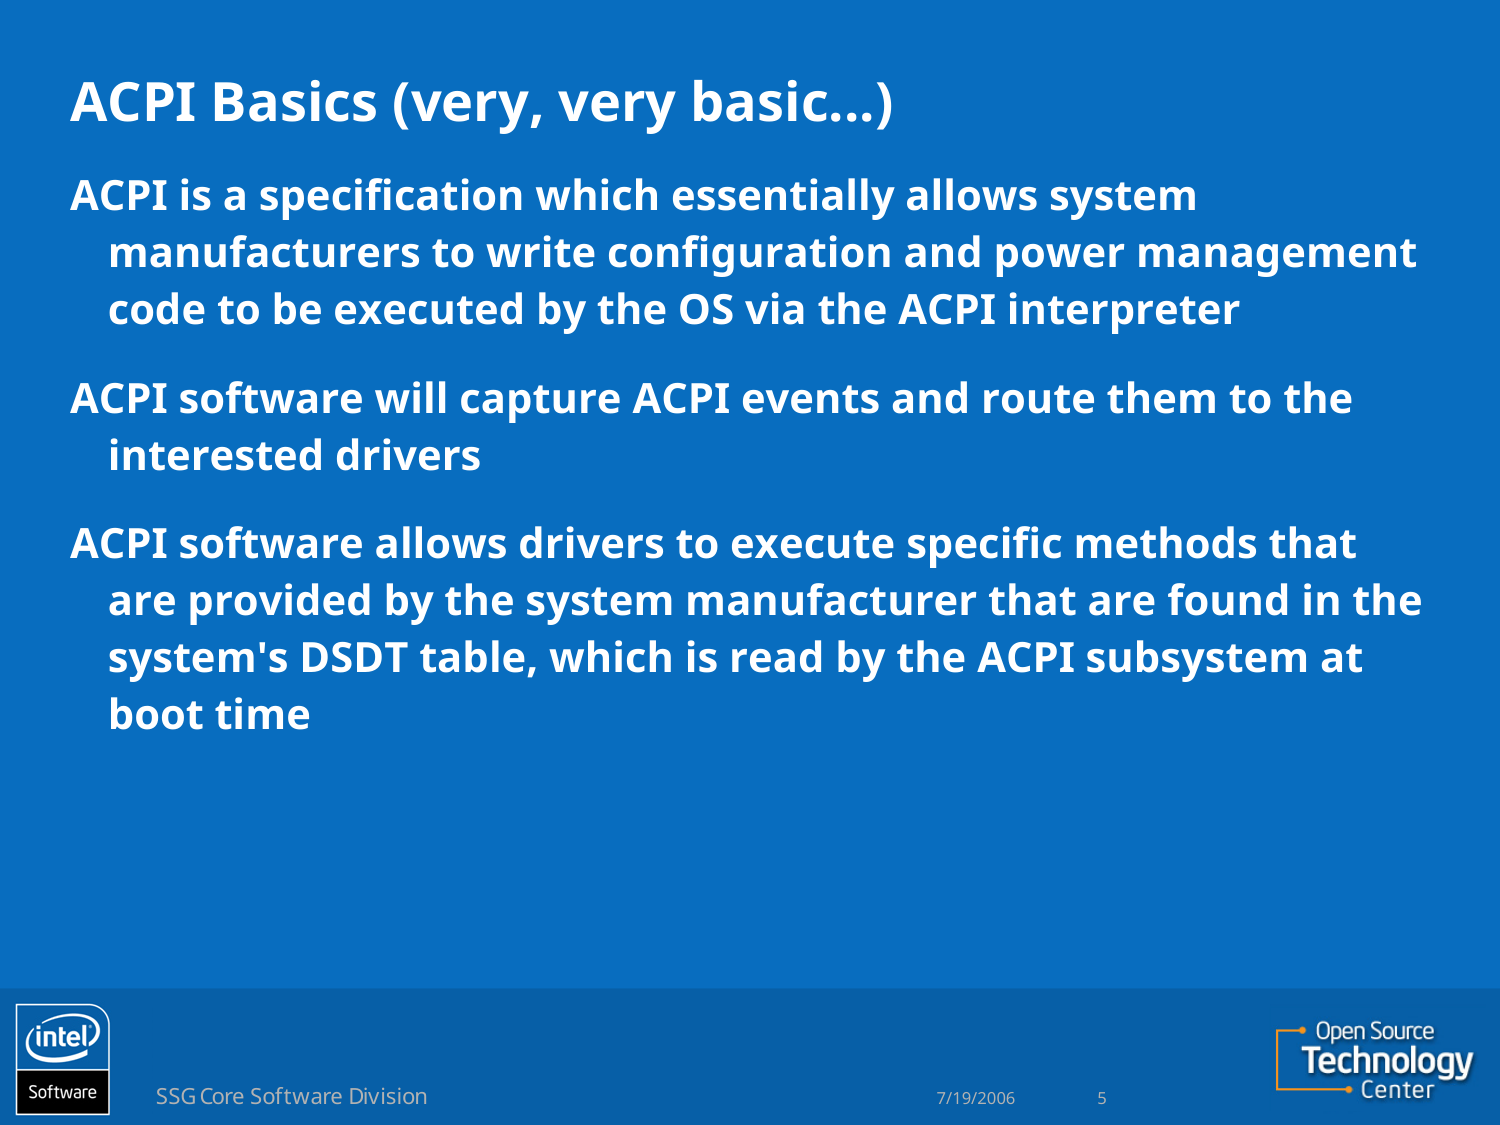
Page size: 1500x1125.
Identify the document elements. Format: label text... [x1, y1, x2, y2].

picture [0, 0, 1500, 1125]
list ACPI is a specification which essentially allows system manufacturers to write configuration and power management code to be executed by the OS via the ACPI interpreter ACPI software will capture ACPI events and route them to the interested drivers ACPI software allows drivers to execute specific methods that are provided by the system manufacturer that are found in the system's DSDT table, which is read by the ACPI subsystem at boot time [70, 166, 1428, 966]
title ACPI Basics (very, very basic...) [70, 46, 1428, 155]
